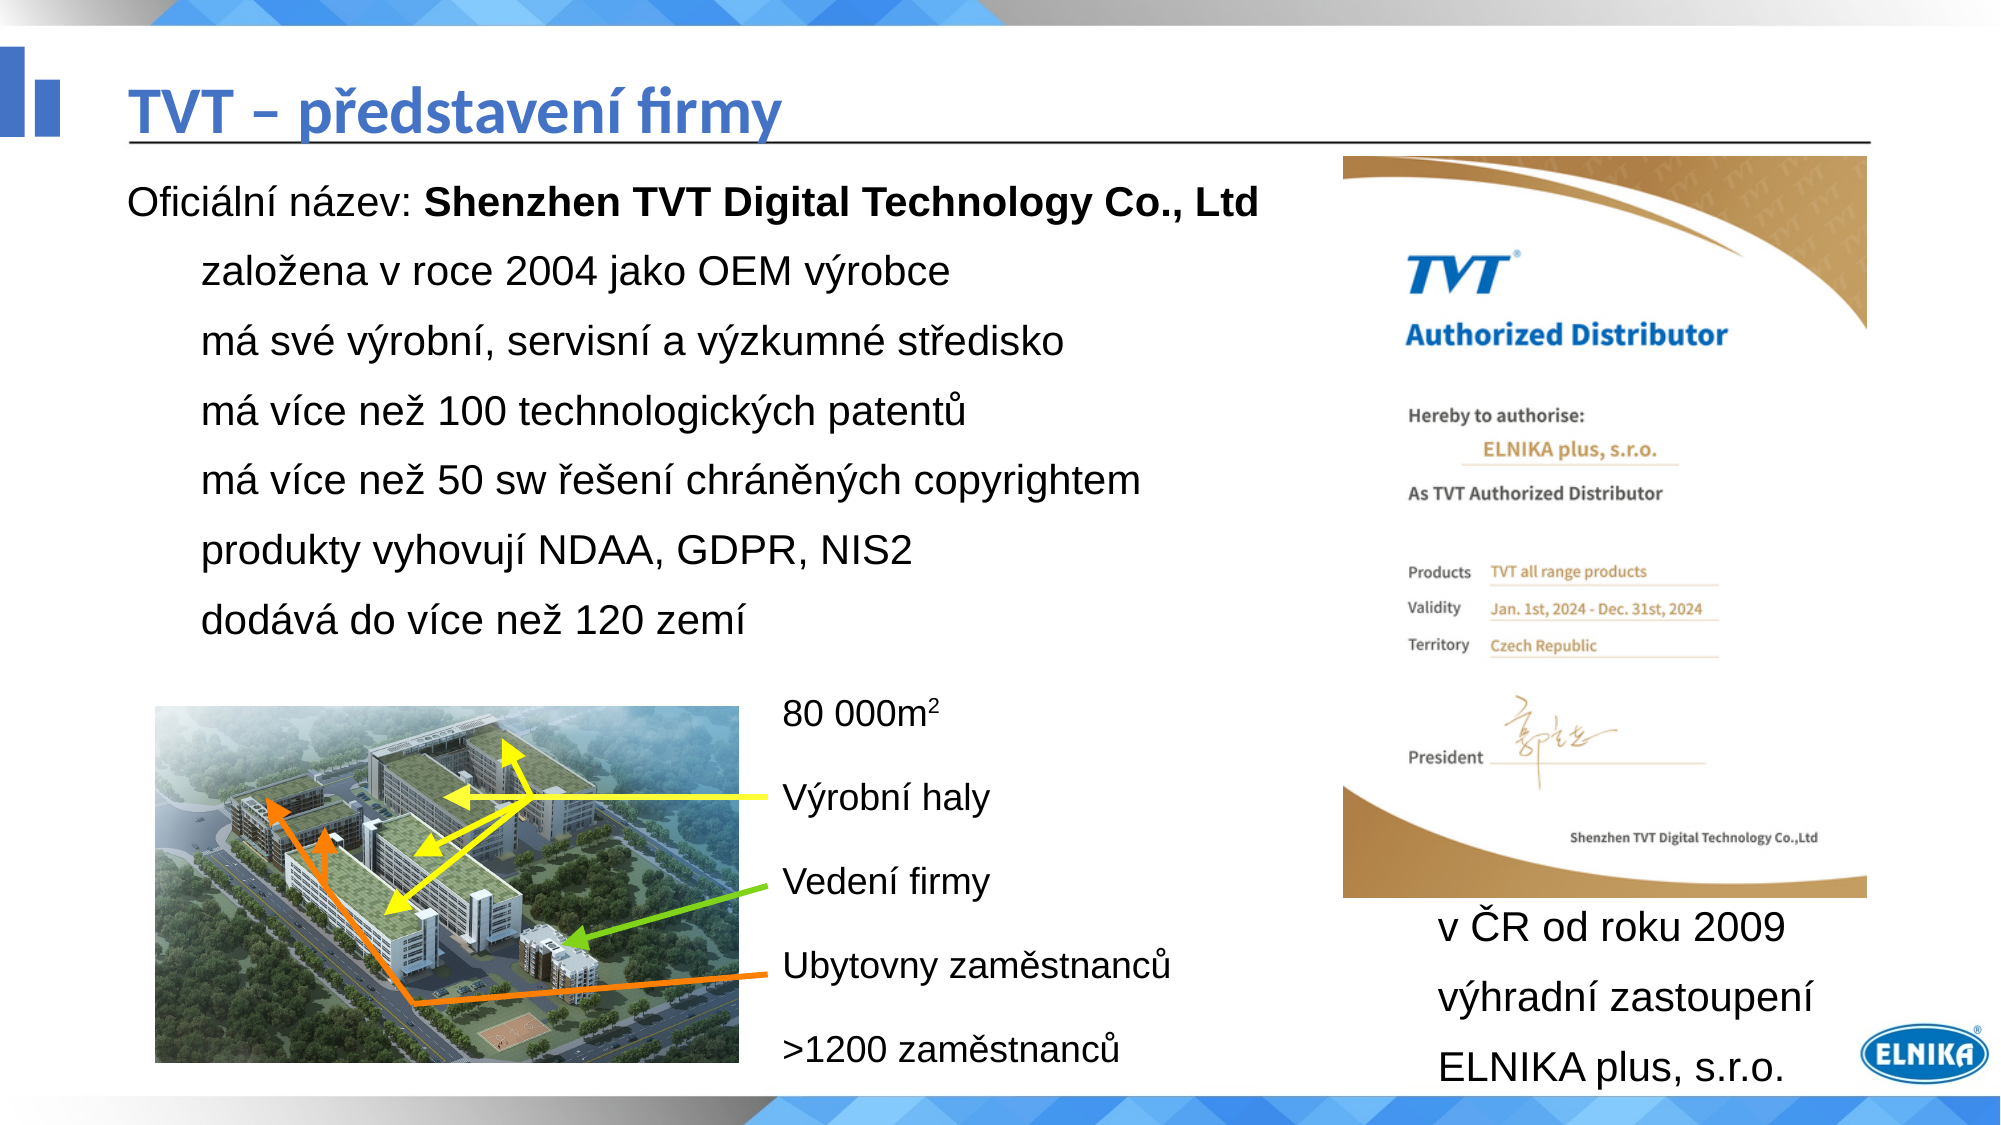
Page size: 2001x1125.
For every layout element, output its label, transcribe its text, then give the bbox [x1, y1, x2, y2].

picture [0, 0, 2001, 1125]
text_box v ČR od roku 2009 výhradní zastoupení ELNIKA plus, s.r.o. [1423, 873, 2000, 1125]
text_box 80 000m2 Výrobní haly Vedení firmy Ubytovny zaměstnanců >1200 zaměstnanců [767, 685, 1211, 1078]
text_box Oficiální název: Shenzhen TVT Digital Technology Co., Ltd založena v roce 2004 jako OEM výrobce má své výrobní, servisní a výzkumné středisko má více než 100 technologických patentů má více než 50 sw řešení chráněných copyrightem produkty vyhovují NDAA, GDPR, NIS2 dodává do více než 120 zemí [112, 147, 1388, 720]
text_box TVT – představení firmy [78, 58, 1152, 154]
